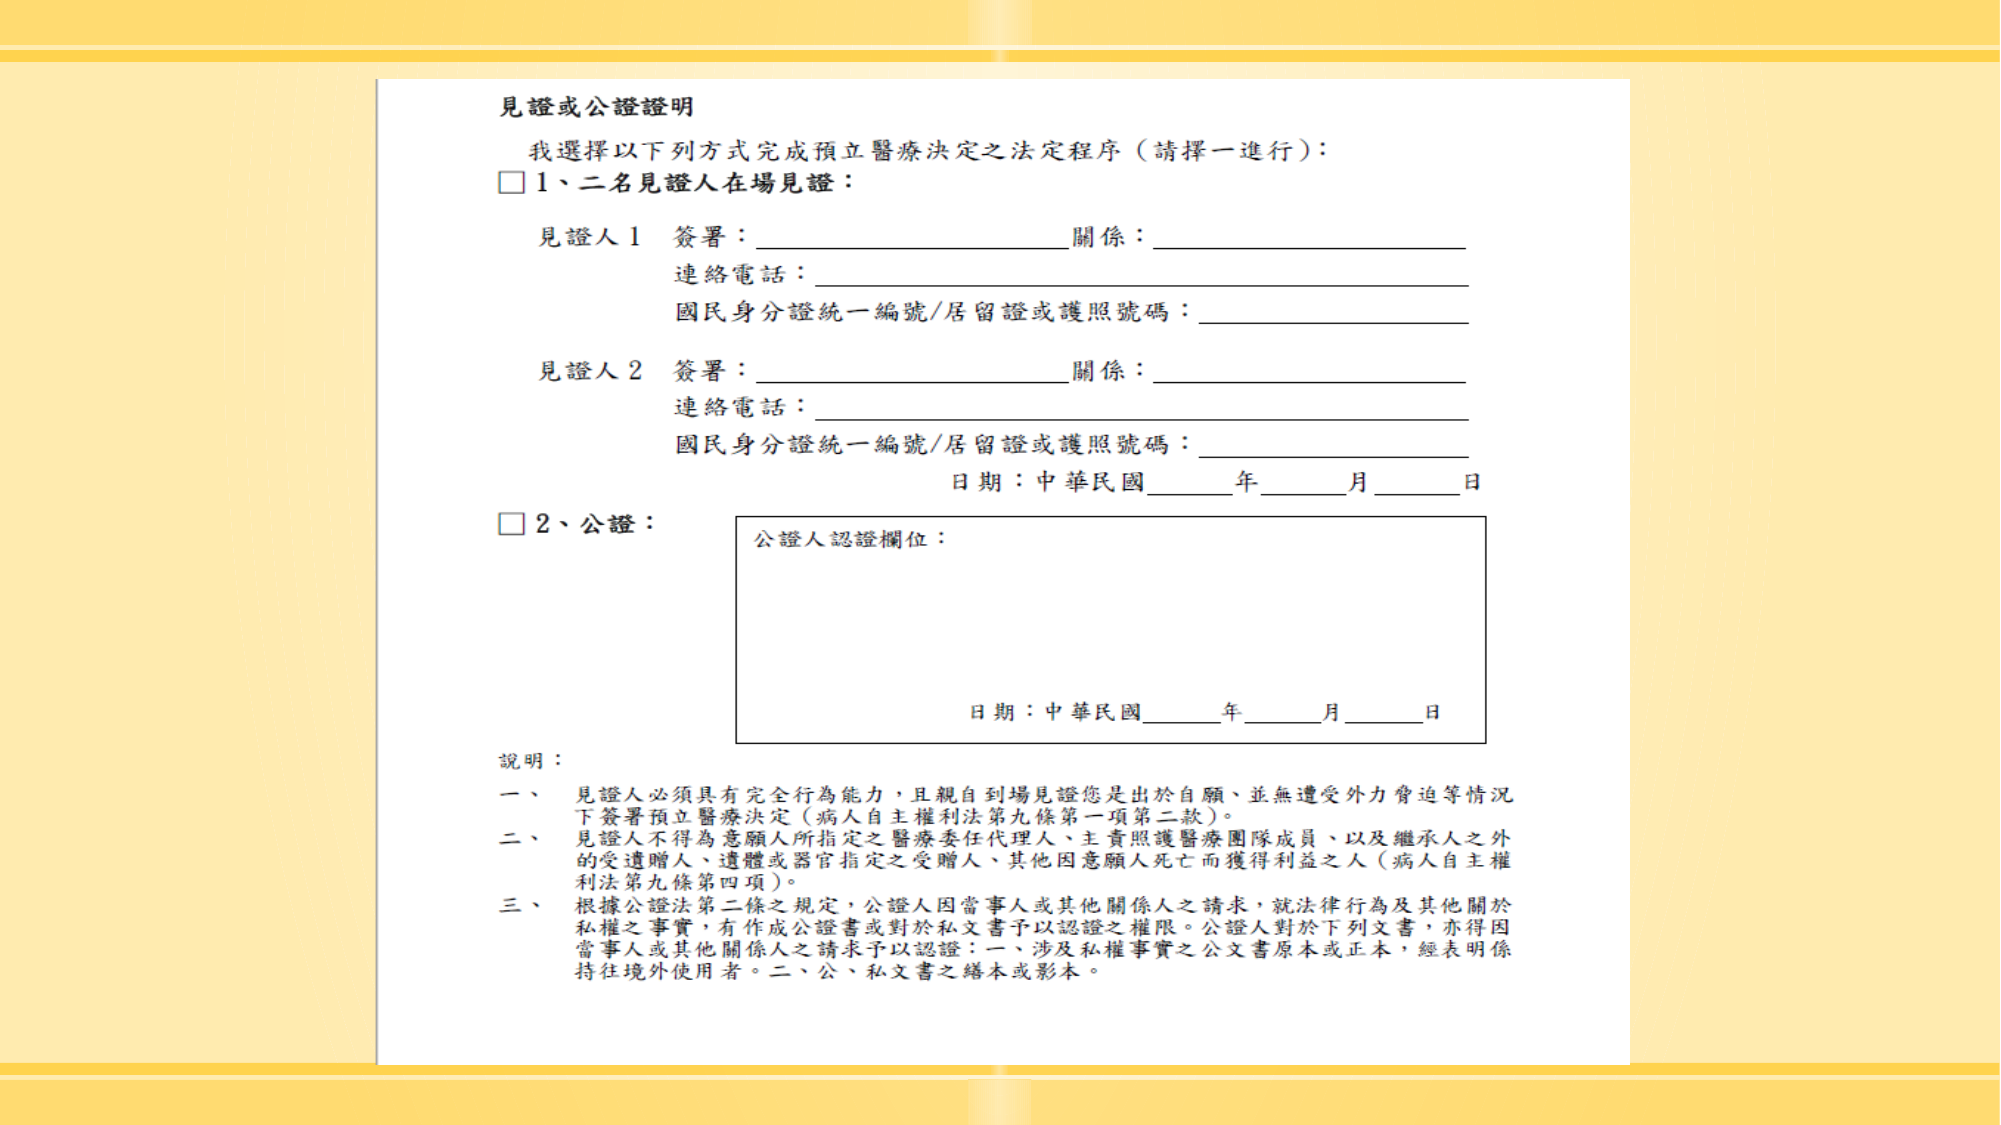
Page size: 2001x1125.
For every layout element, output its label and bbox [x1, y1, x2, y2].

picture [375, 79, 1630, 1065]
